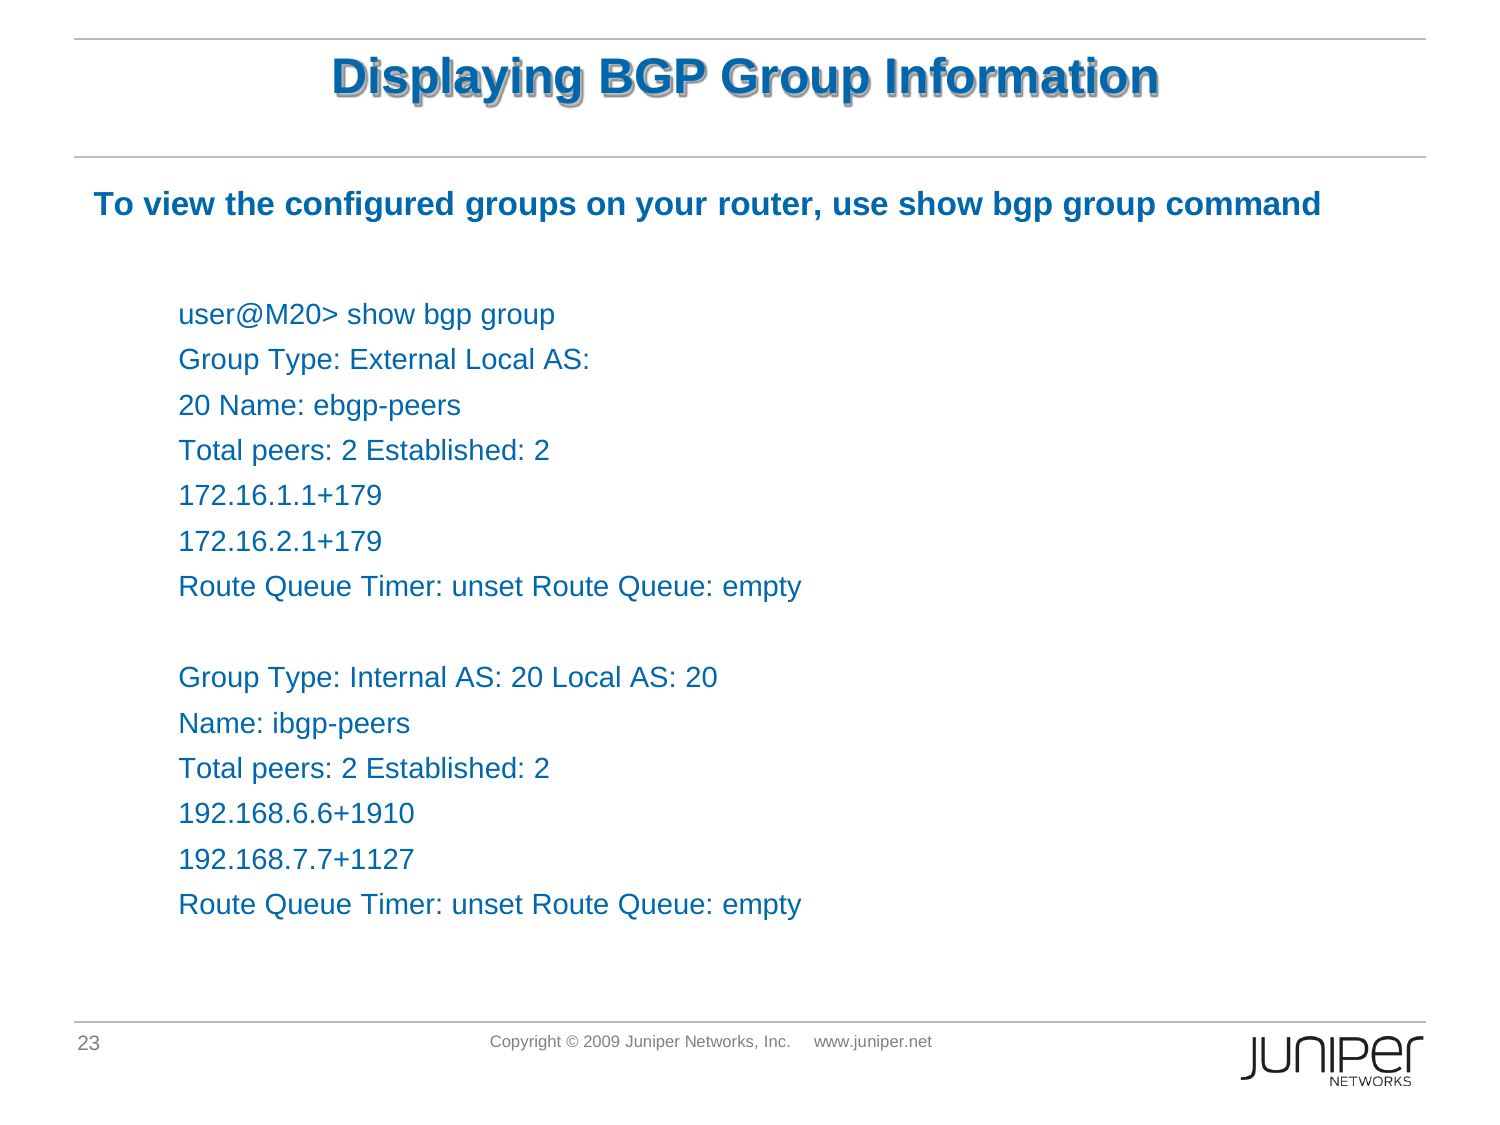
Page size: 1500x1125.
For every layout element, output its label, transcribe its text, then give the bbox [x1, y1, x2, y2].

text_box 10 [73, 1029, 105, 1056]
text_box Copyright © 2009 Juniper Networks, Inc. www.juniper.net [488, 1031, 935, 1053]
text_box To view the configured groups on your router, use show bgp group command user@M20> show bgp group Group Type: External Local AS: 20 Name: ebgp-peers Total peers: 2 Established: 2 172.16.1.1+179 172.16.2.1+179 Route Queue Timer: unset Route Queue: empty Group Type: Internal AS: 20 Local AS: 20 Name: ibgp-peers Total peers: 2 Established: 2 192.168.6.6+1910 192.168.7.7+1127 Route Queue Timer: unset Route Queue: empty [91, 181, 1325, 923]
text_box [300, 29, 1193, 140]
text_box Displaying BGP Group Information [329, 43, 1161, 106]
